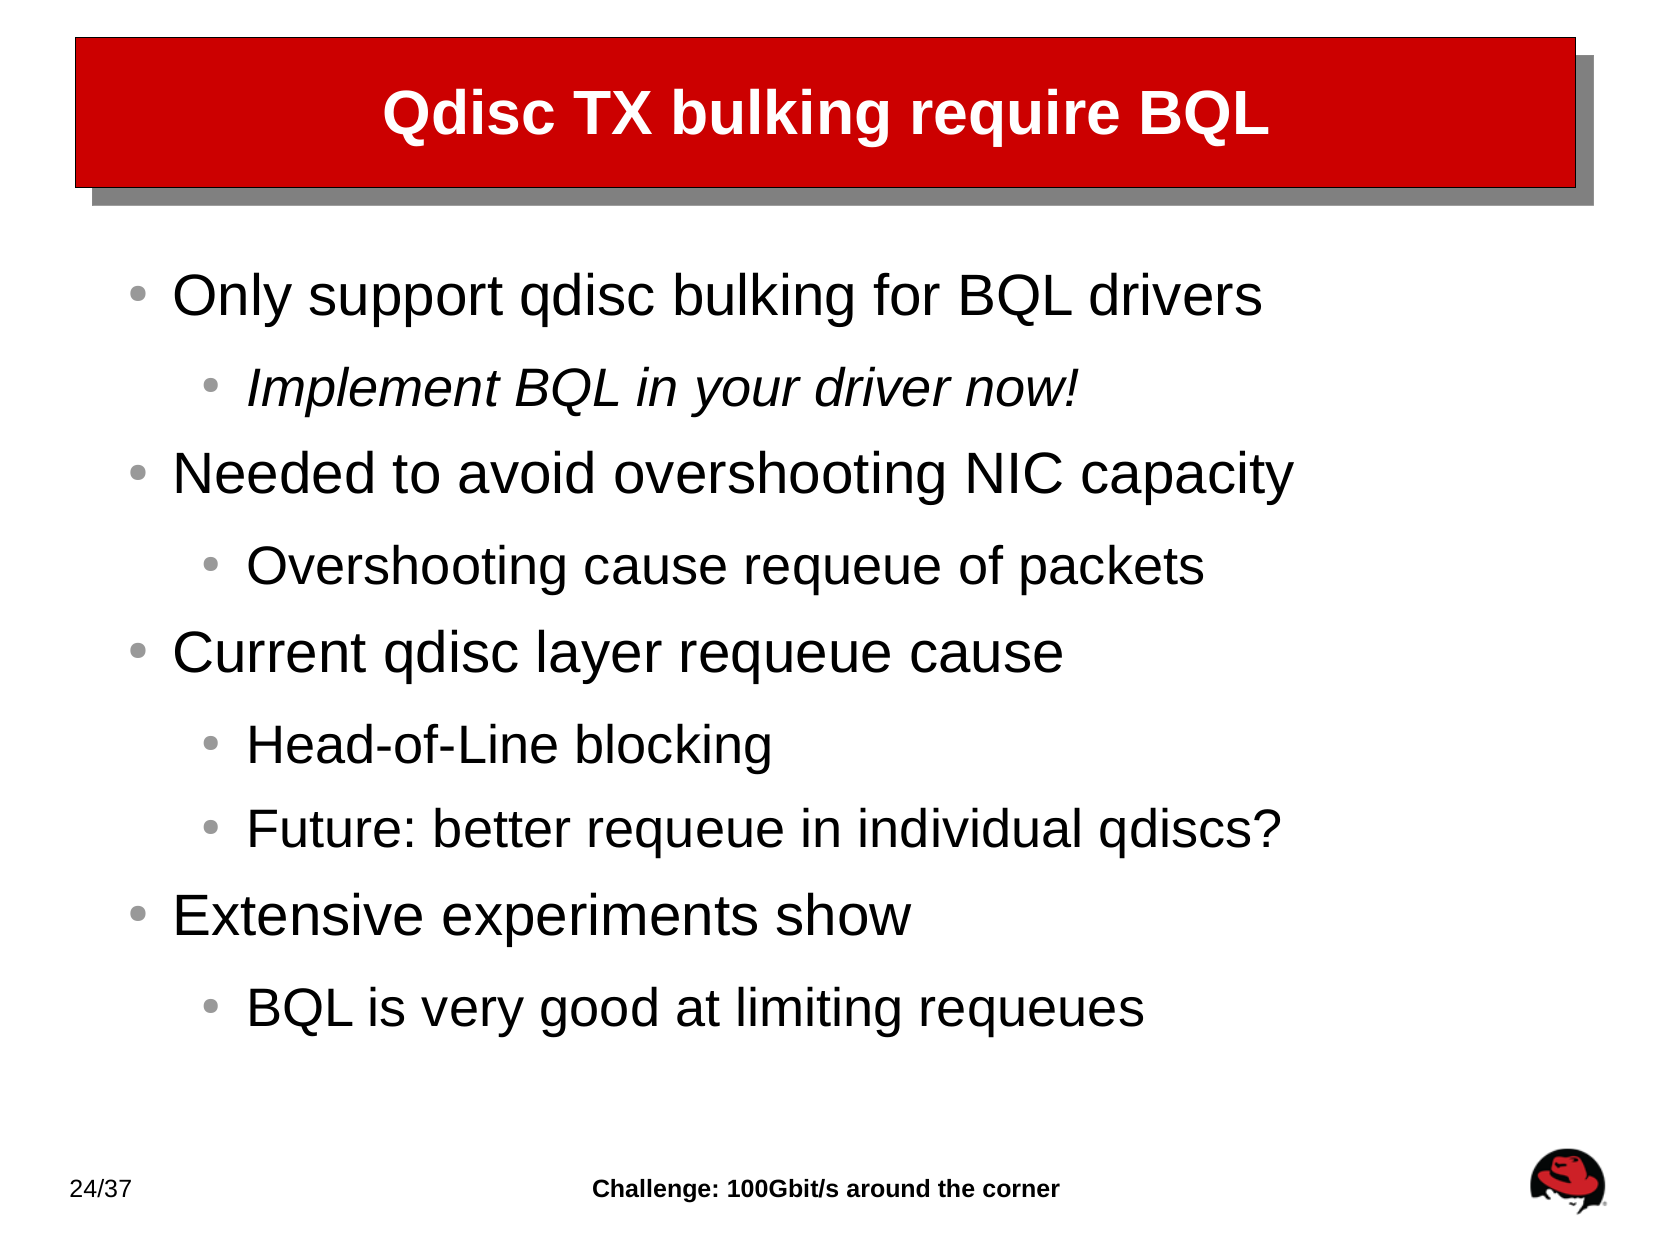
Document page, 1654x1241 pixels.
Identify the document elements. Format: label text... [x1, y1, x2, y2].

title Qdisc TX bulking require BQL [116, 37, 1538, 188]
list Only support qdisc bulking for BQL drivers Implement BQL in your driver now! Needed to avoid overshooting NIC capacity Overshooting cause requeue of packets Current qdisc layer requeue cause Head-of-Line blocking Future: better requeue in individual qdiscs? Extensive experiments show BQL is very good at limiting requeues [112, 262, 1538, 1051]
picture [1529, 1146, 1613, 1224]
